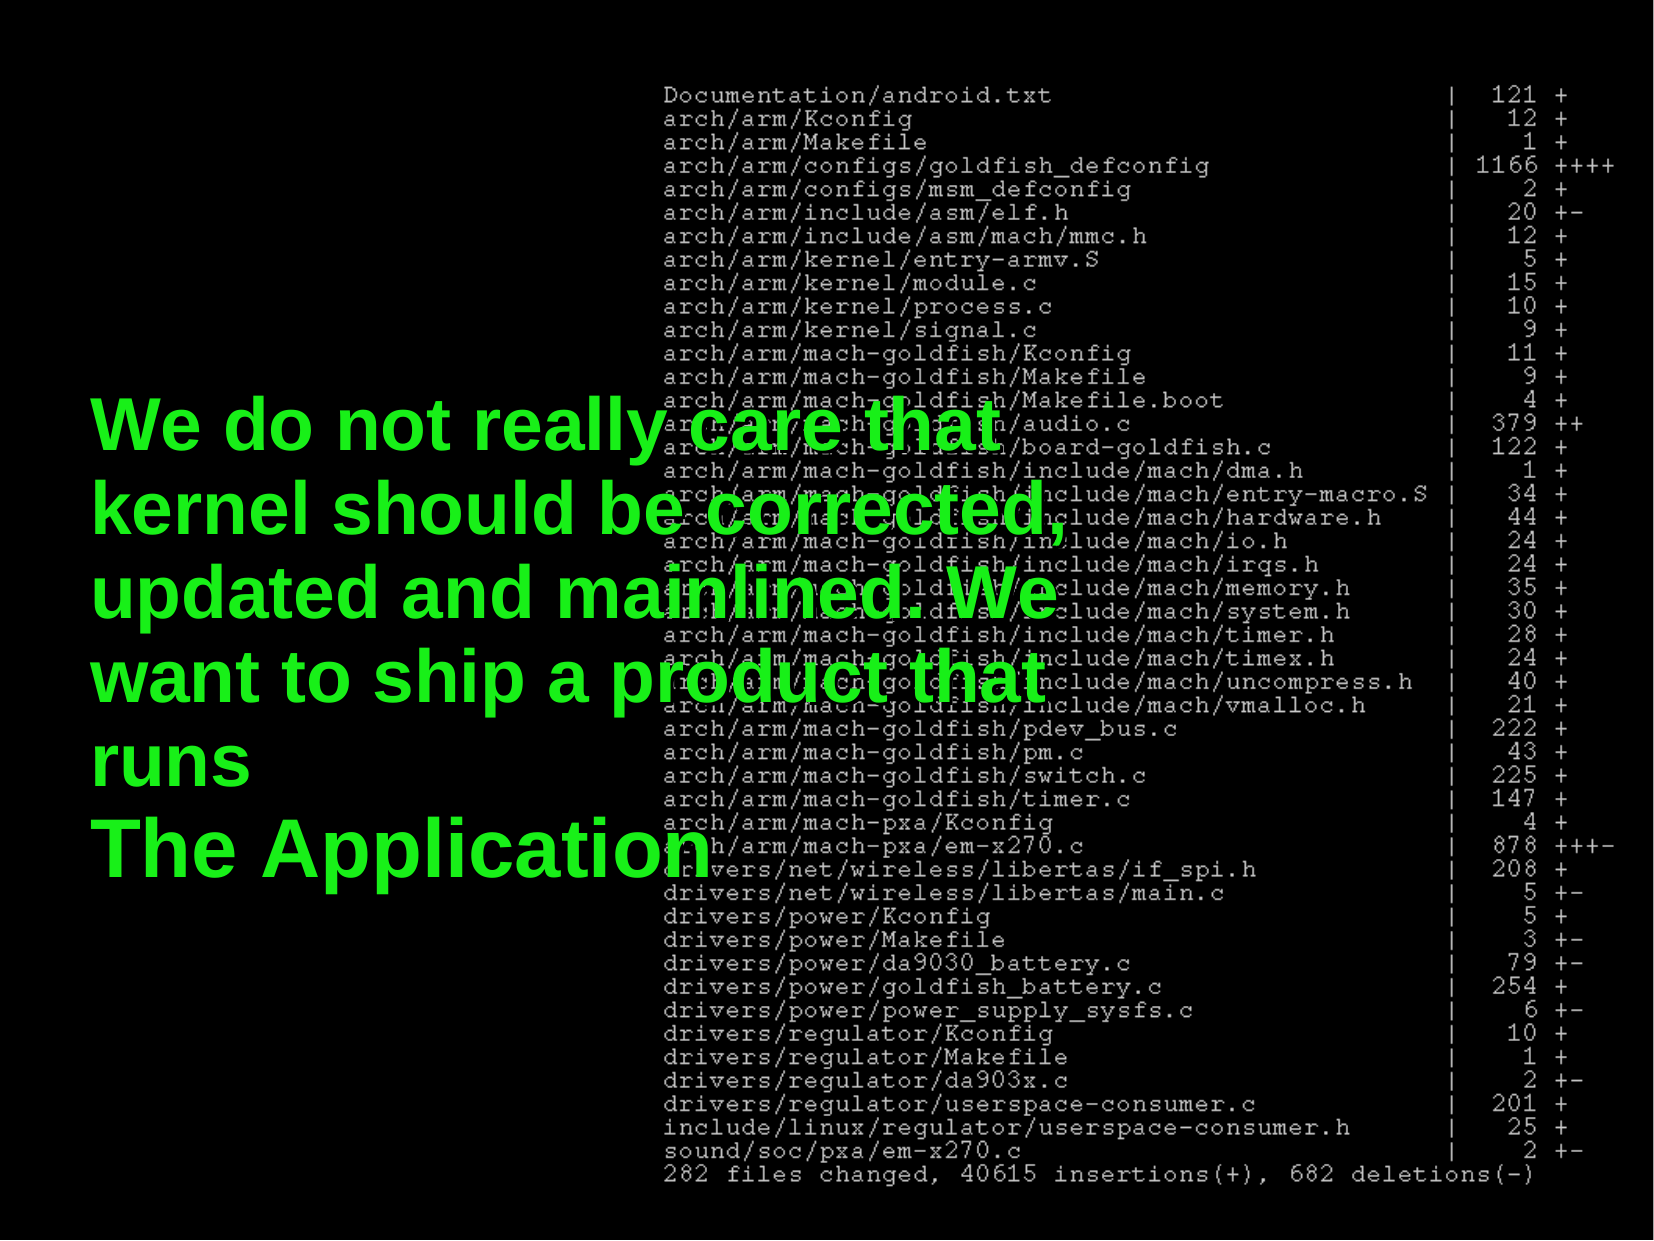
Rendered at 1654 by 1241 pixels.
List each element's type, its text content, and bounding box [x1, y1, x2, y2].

subtitle We do not really care that kernel should be corrected, updated and mainlined. We want to ship a product that runs The Application [75, 375, 1126, 976]
picture [646, 37, 1654, 1238]
